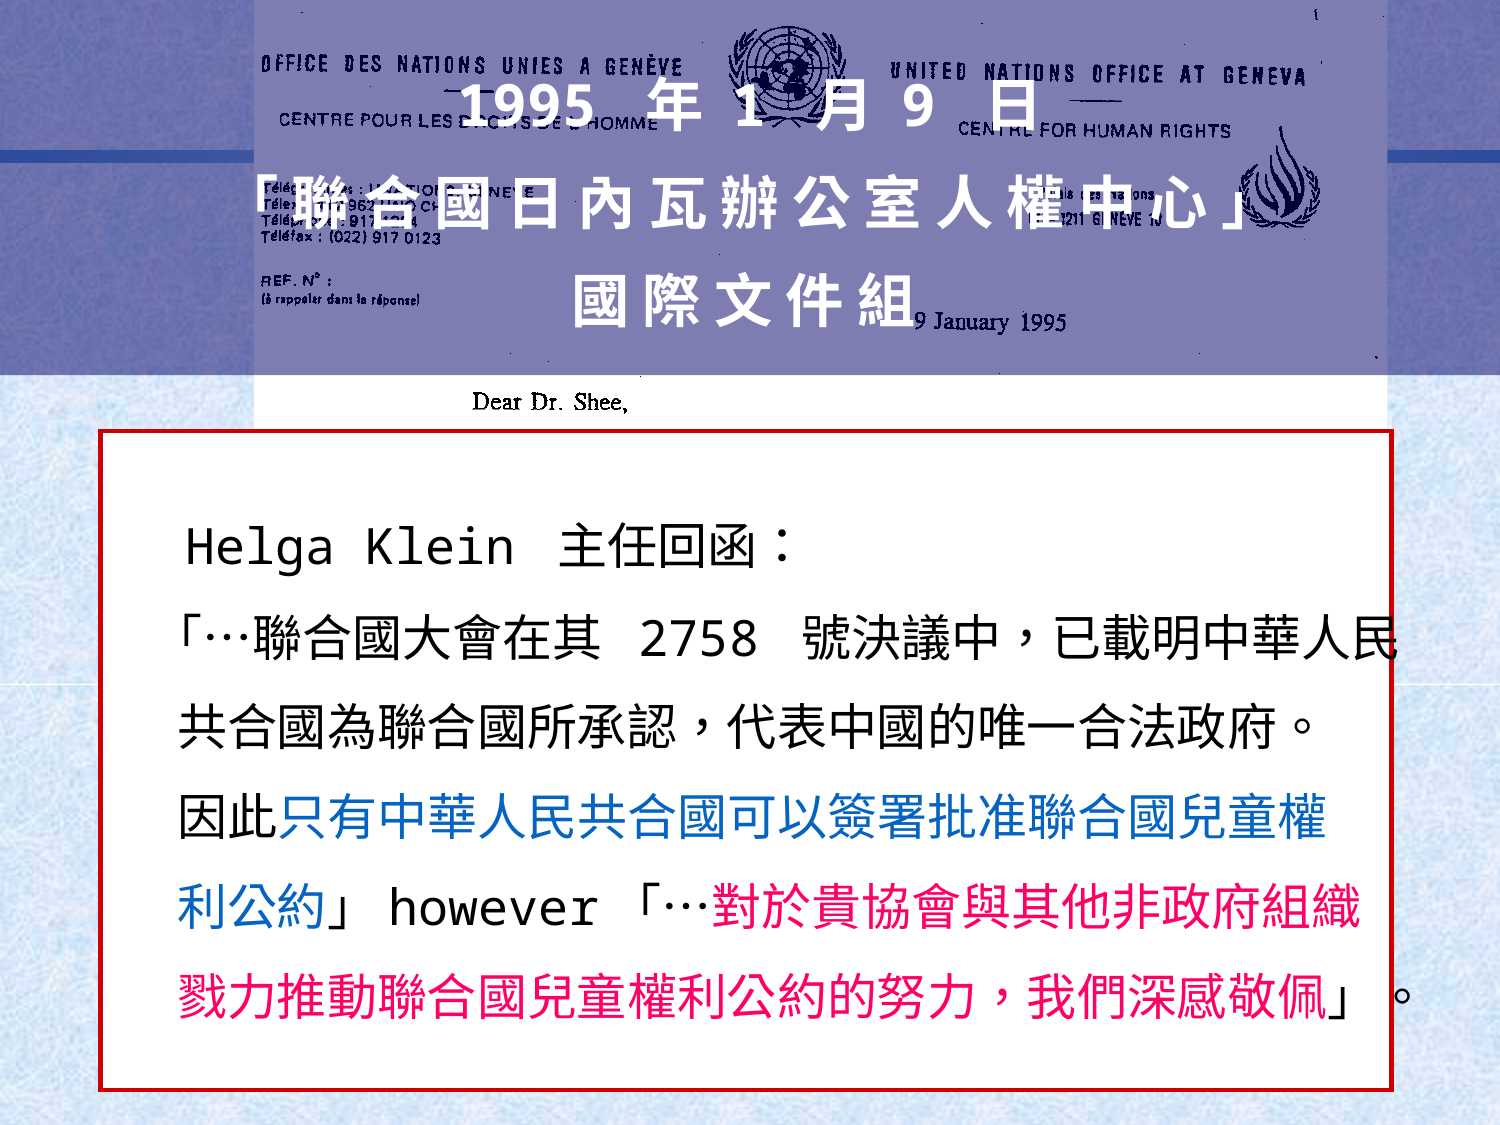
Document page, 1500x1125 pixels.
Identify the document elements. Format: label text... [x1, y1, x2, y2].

text_box 1995 年 1 月 9 日 「 聯 合 國 日 內 瓦 辦 公 室 人 權 中 心 」 國 際 文 件 組 [0, 0, 1500, 376]
picture [0, 376, 1500, 683]
text_box Helga Klein 主任回函： 「…聯合國大會在其 2758 號決議中，已載明中華人民 共合國為聯合國所承認，代表中國的唯一合法政府。 因此只有中華人民共合國可以簽署批准聯合國兒童權 利公約」however「…對於貴協會與其他非政府組織 戮力推動聯合國兒童權利公約的努力，我們深感敬佩」。 [100, 430, 1392, 1091]
picture [0, 686, 1500, 1125]
